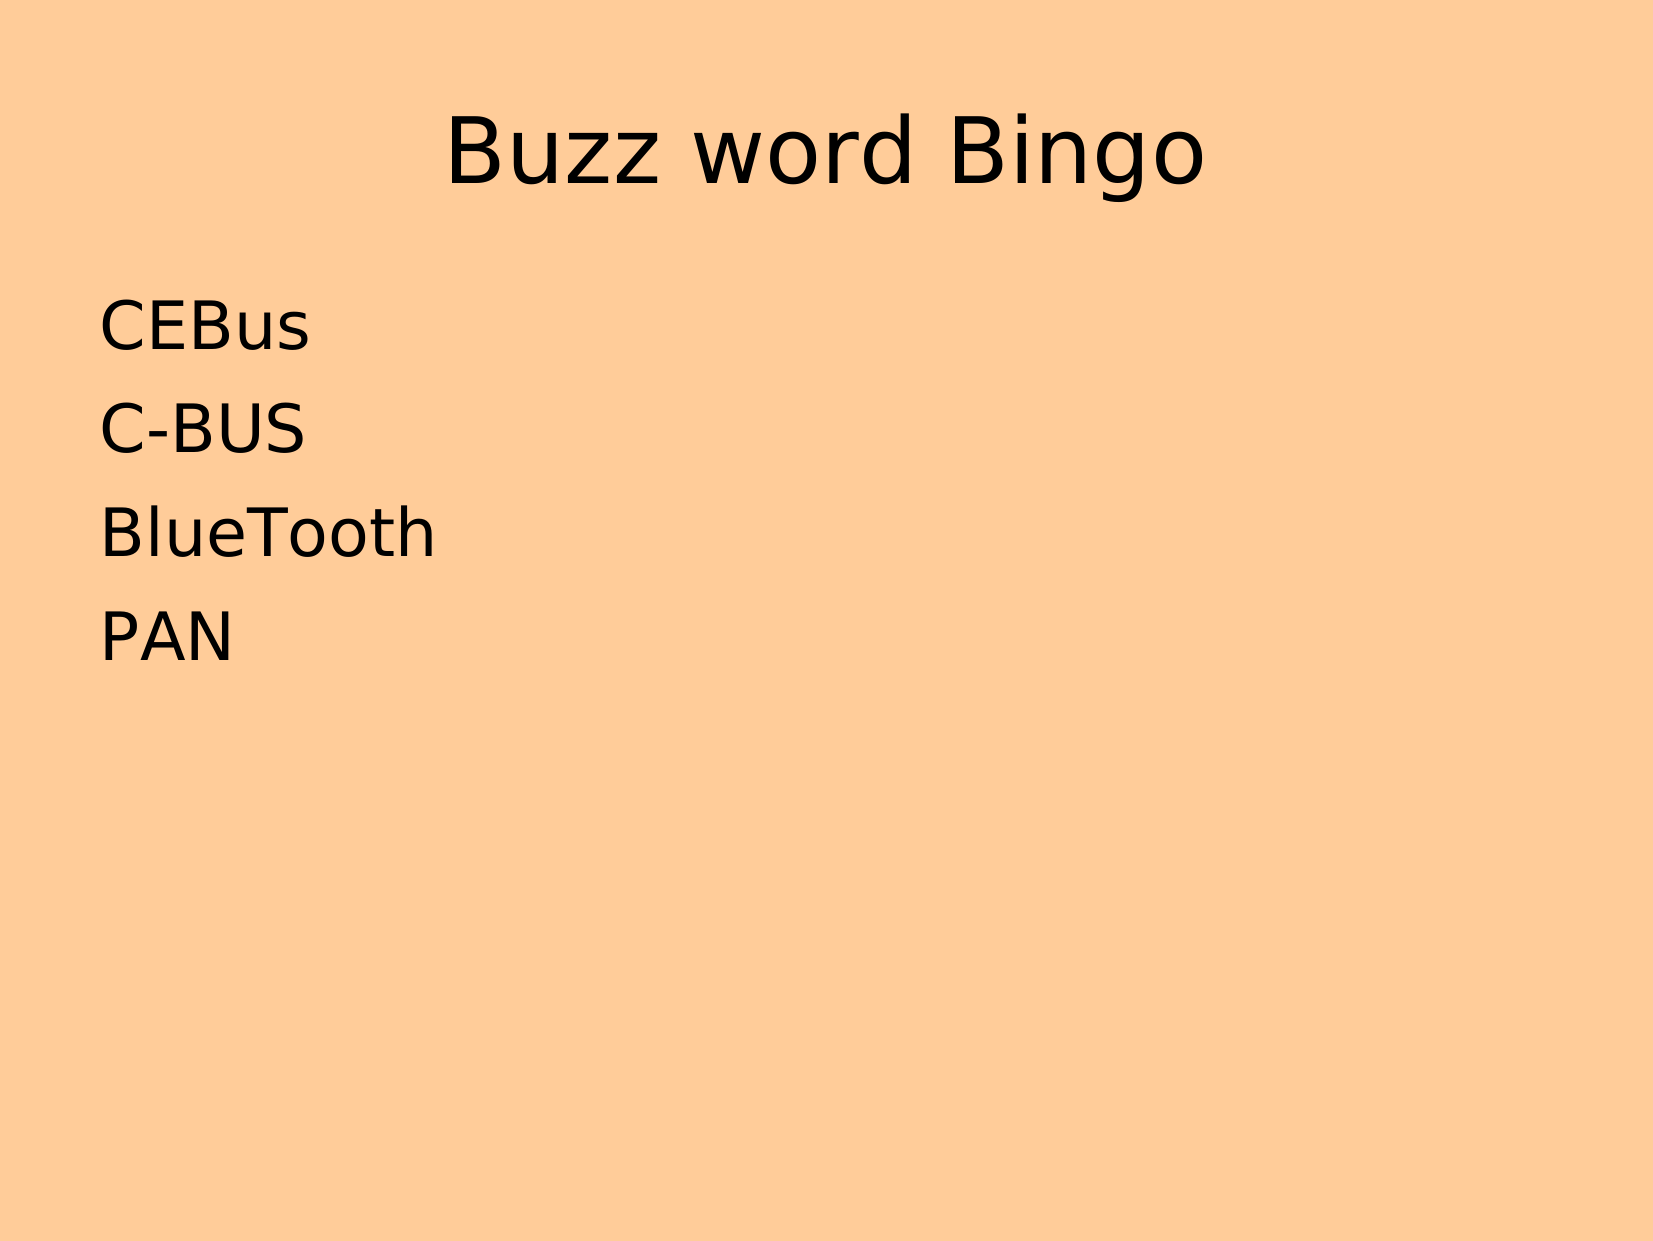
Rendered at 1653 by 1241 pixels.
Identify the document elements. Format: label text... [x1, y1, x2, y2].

list CEBus C-BUS BlueTooth PAN [82, 290, 1570, 1095]
title Buzz word Bingo [82, 56, 1570, 250]
